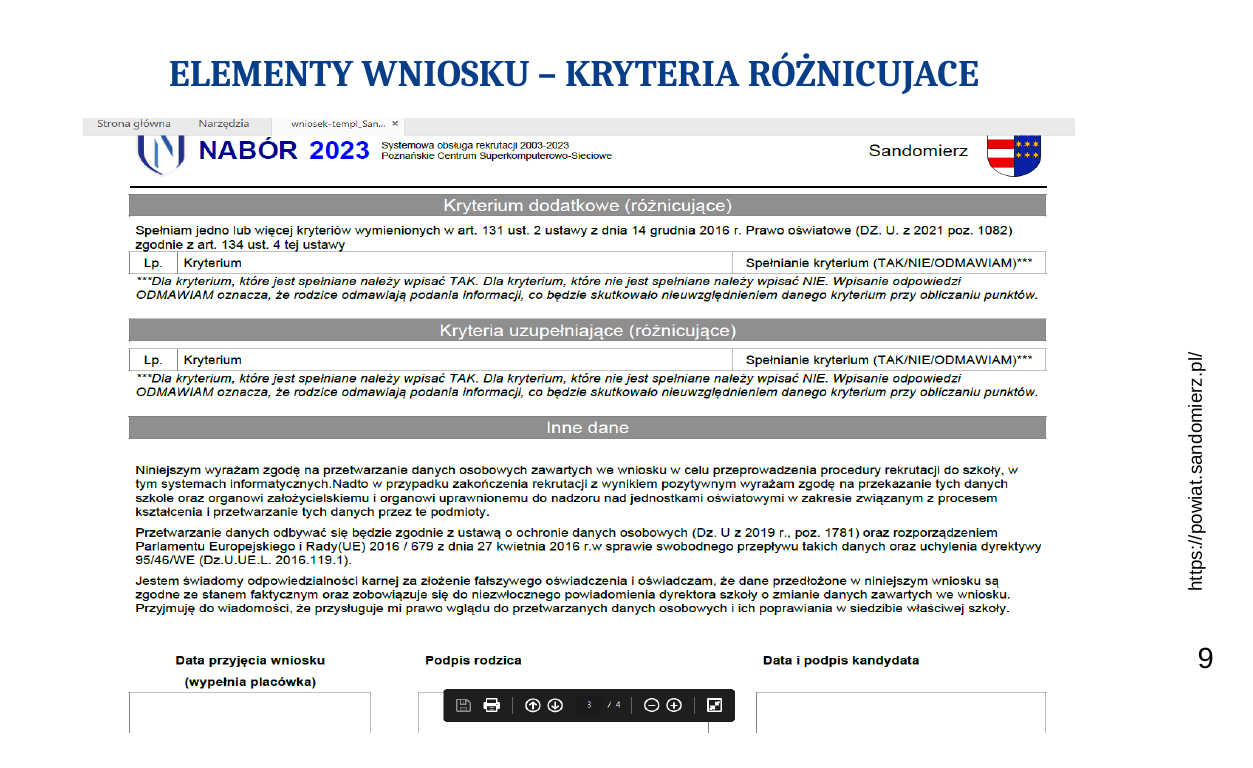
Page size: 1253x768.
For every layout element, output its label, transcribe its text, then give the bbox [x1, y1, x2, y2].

slide_number <numer> [1168, 632, 1244, 677]
picture [82, 118, 1075, 733]
text_box https://powiat.sandomierz.pl/ [1175, 330, 1226, 607]
title ELEMENTY WNIOSKU – KRYTERIA RÓŻNICUJACE [52, 41, 1097, 88]
